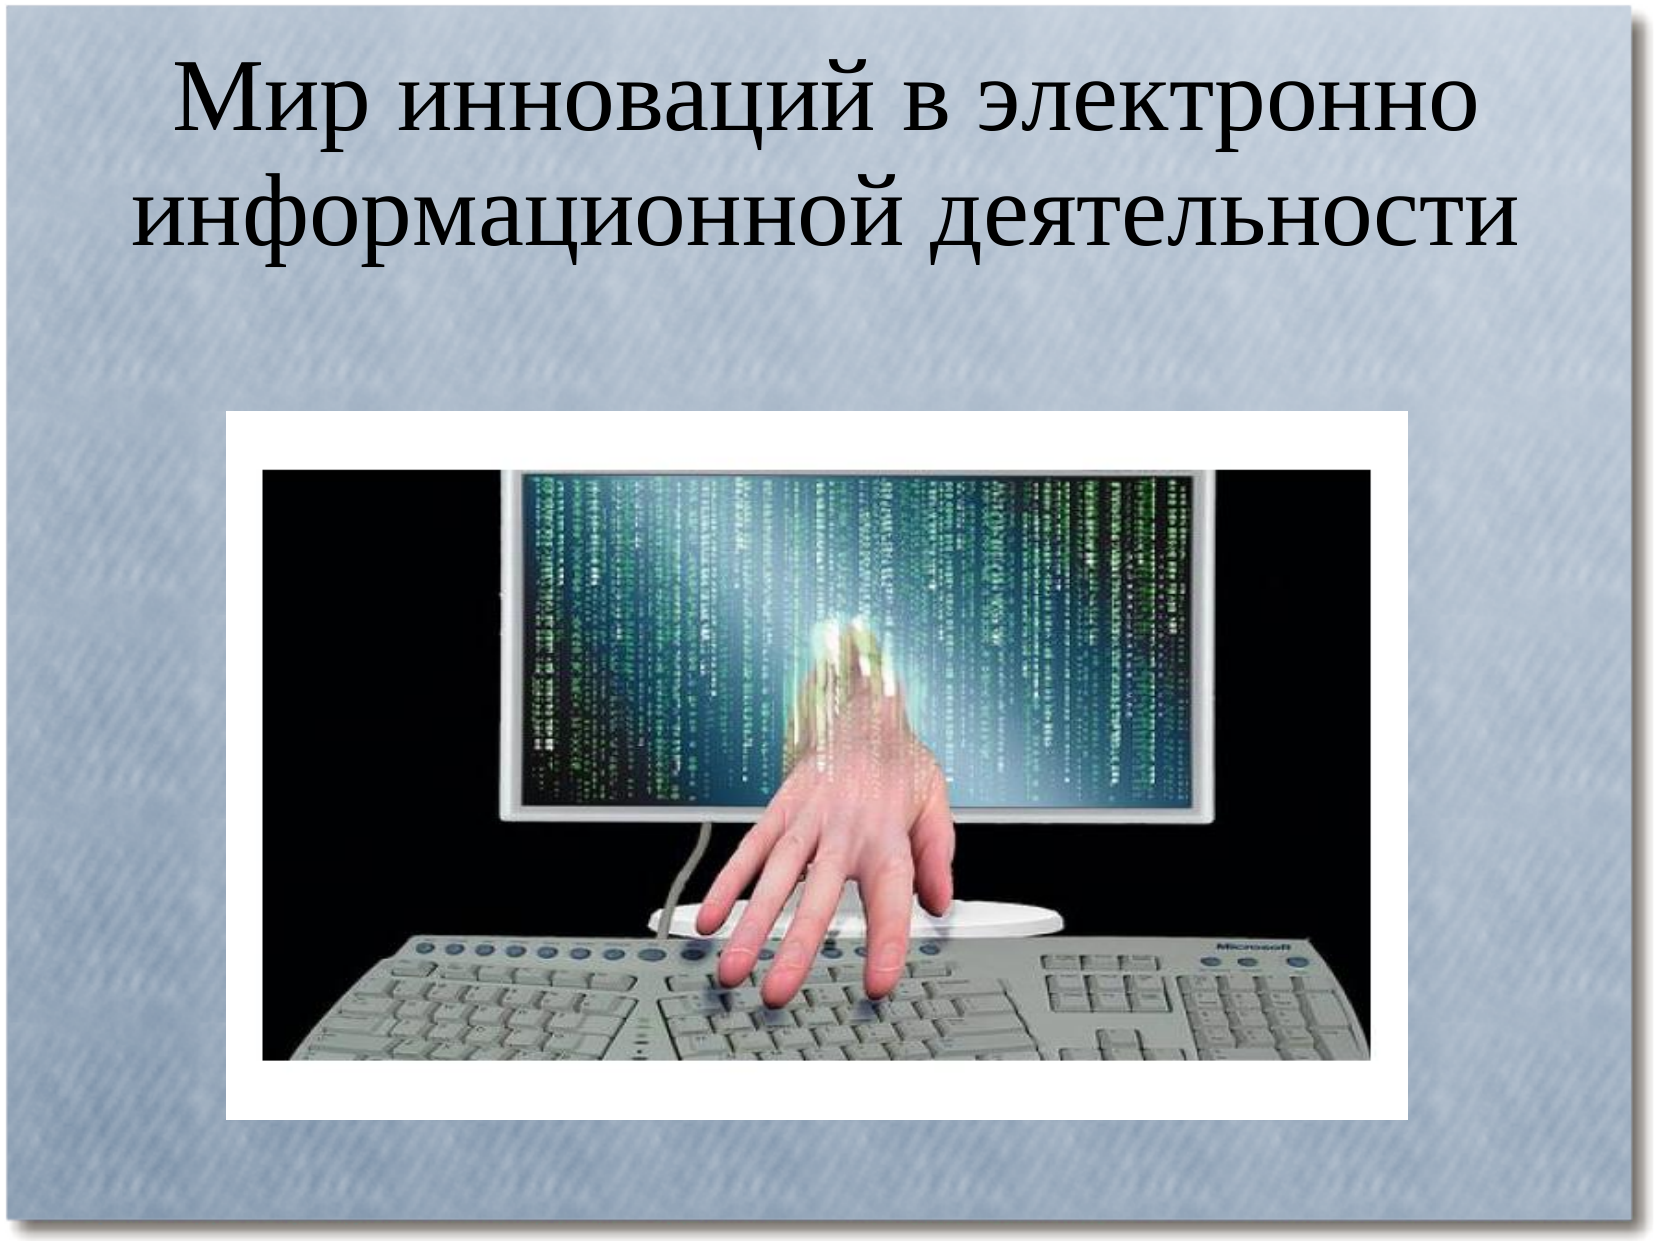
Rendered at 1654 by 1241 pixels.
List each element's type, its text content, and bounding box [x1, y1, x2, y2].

picture [0, 0, 1654, 1241]
title Мир инноваций в электронно информационной деятельности [82, 38, 1571, 268]
